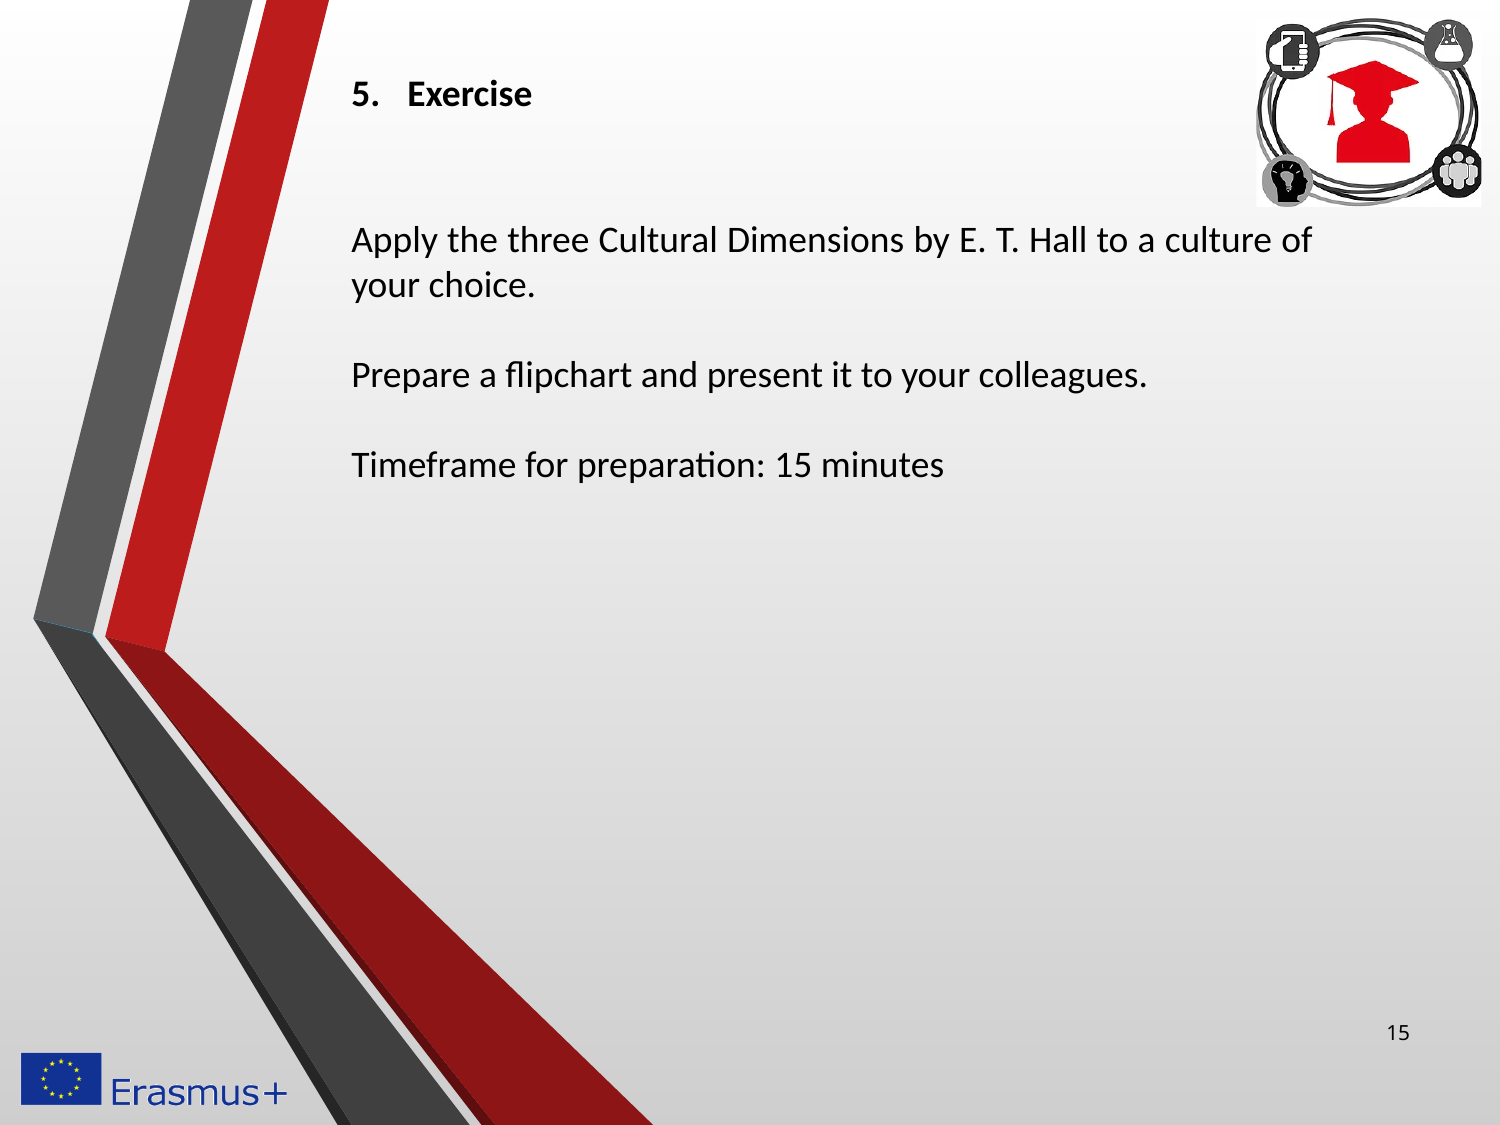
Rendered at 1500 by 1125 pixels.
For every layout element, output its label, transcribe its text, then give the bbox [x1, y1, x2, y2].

chart [1257, 19, 1483, 209]
text_box Exercise [336, 61, 975, 122]
picture [1256, 18, 1482, 207]
text_box Apply the three Cultural Dimensions by E. T. Hall to a culture of your choice. Prepare a flipchart and present it to your colleagues. Timeframe for preparation: 15 minutes [336, 208, 1329, 493]
slide_number <numer> [1357, 1003, 1425, 1064]
picture [5, 1037, 302, 1120]
